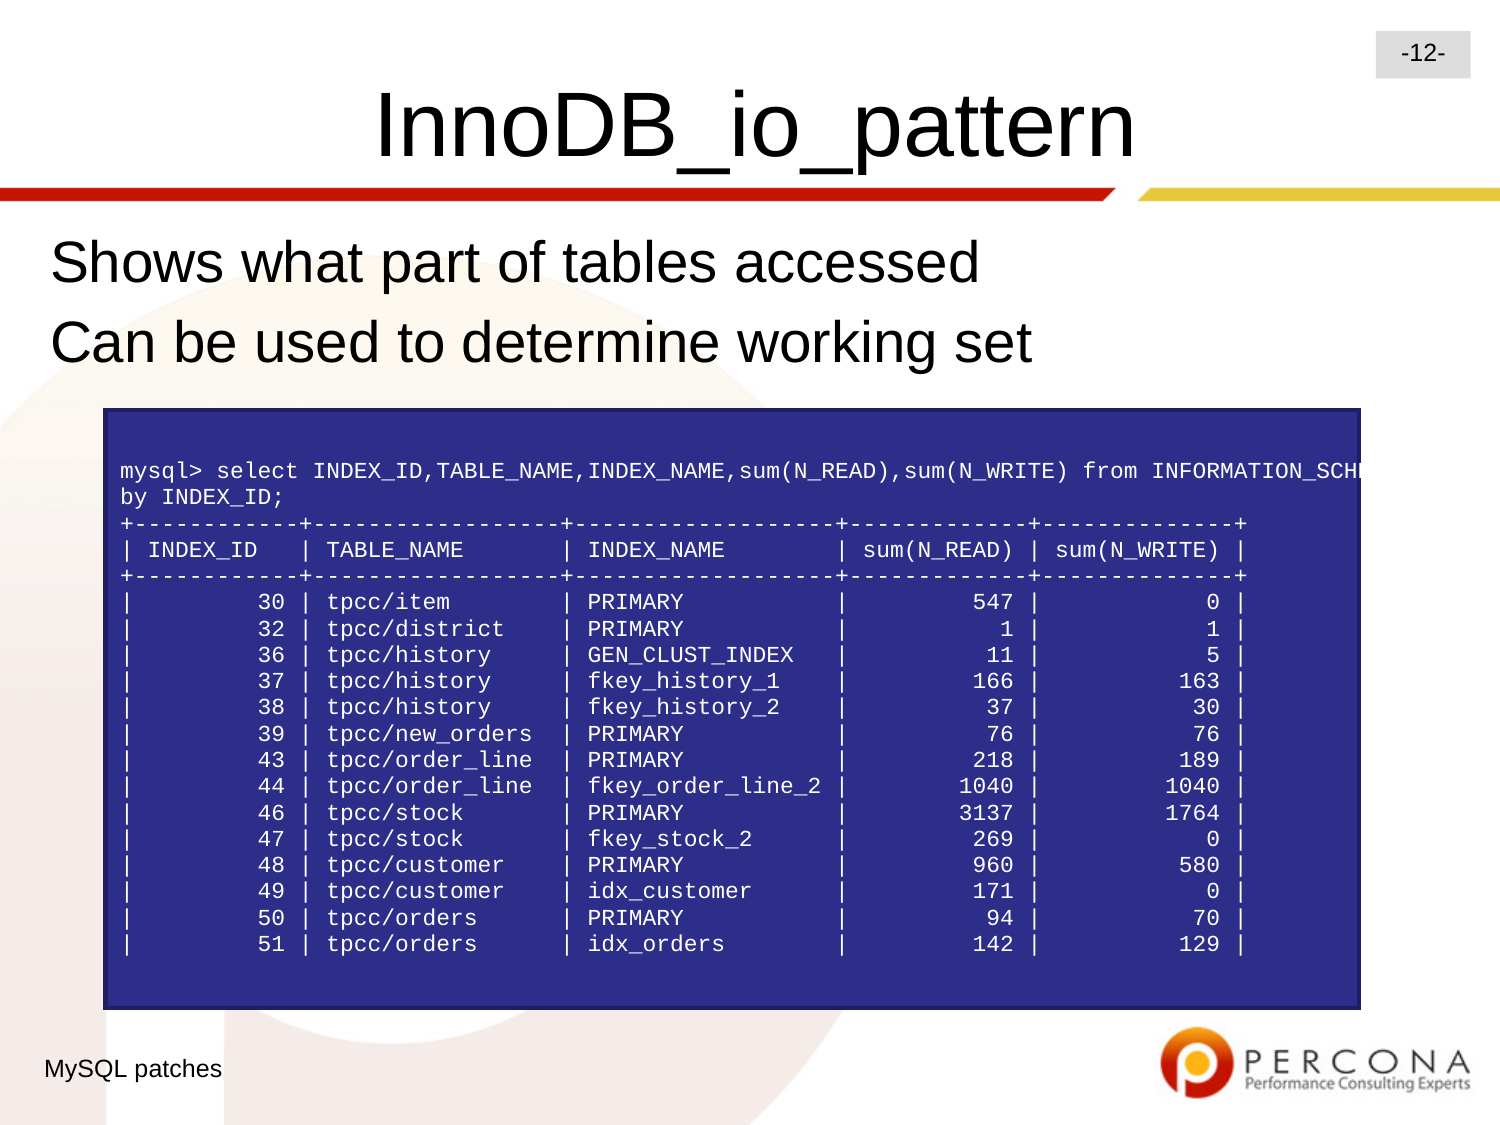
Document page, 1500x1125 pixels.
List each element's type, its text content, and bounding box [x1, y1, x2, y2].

text_box MySQL patches [29, 1046, 1129, 1103]
list Shows what part of tables accessed Can be used to determine working set [35, 222, 1465, 1059]
title InnoDB_io_pattern [41, 54, 1471, 195]
text_box mysql> select INDEX_ID,TABLE_NAME,INDEX_NAME,sum(N_READ),sum(N_WRITE) from INFORMATION_SCHEMA.INNODB_ALL_PAGE_IO group by INDEX_ID; +------------+------------------+-------------------+-------------+--------------+ | INDEX_ID | TABLE_NAME | INDEX_NAME | sum(N_READ) | sum(N_WRITE) | +------------+------------------+-------------------+-------------+--------------+ | 30 | tpcc/item | PRIMARY | 547 | 0 | | 32 | tpcc/district | PRIMARY | 1 | 1 | | 36 | tpcc/history | GEN_CLUST_INDEX | 11 | 5 | | 37 | tpcc/history | fkey_history_1 | 166 | 163 | | 38 | tpcc/history | fkey_history_2 | 37 | 30 | | 39 | tpcc/new_orders | PRIMARY | 76 | 76 | | 43 | tpcc/order_line | PRIMARY | 218 | 189 | | 44 | tpcc/order_line | fkey_order_line_2 | 1040 | 1040 | | 46 | tpcc/stock | PRIMARY | 3137 | 1764 | | 47 | tpcc/stock | fkey_stock_2 | 269 | 0 | | 48 | tpcc/customer | PRIMARY | 960 | 580 | | 49 | tpcc/customer | idx_customer | 171 | 0 | | 50 | tpcc/orders | PRIMARY | 94 | 70 | | 51 | tpcc/orders | idx_orders | 142 | 129 | [105, 410, 1360, 1008]
picture [0, 0, 1500, 1125]
text_box -1- [1375, 31, 1471, 54]
